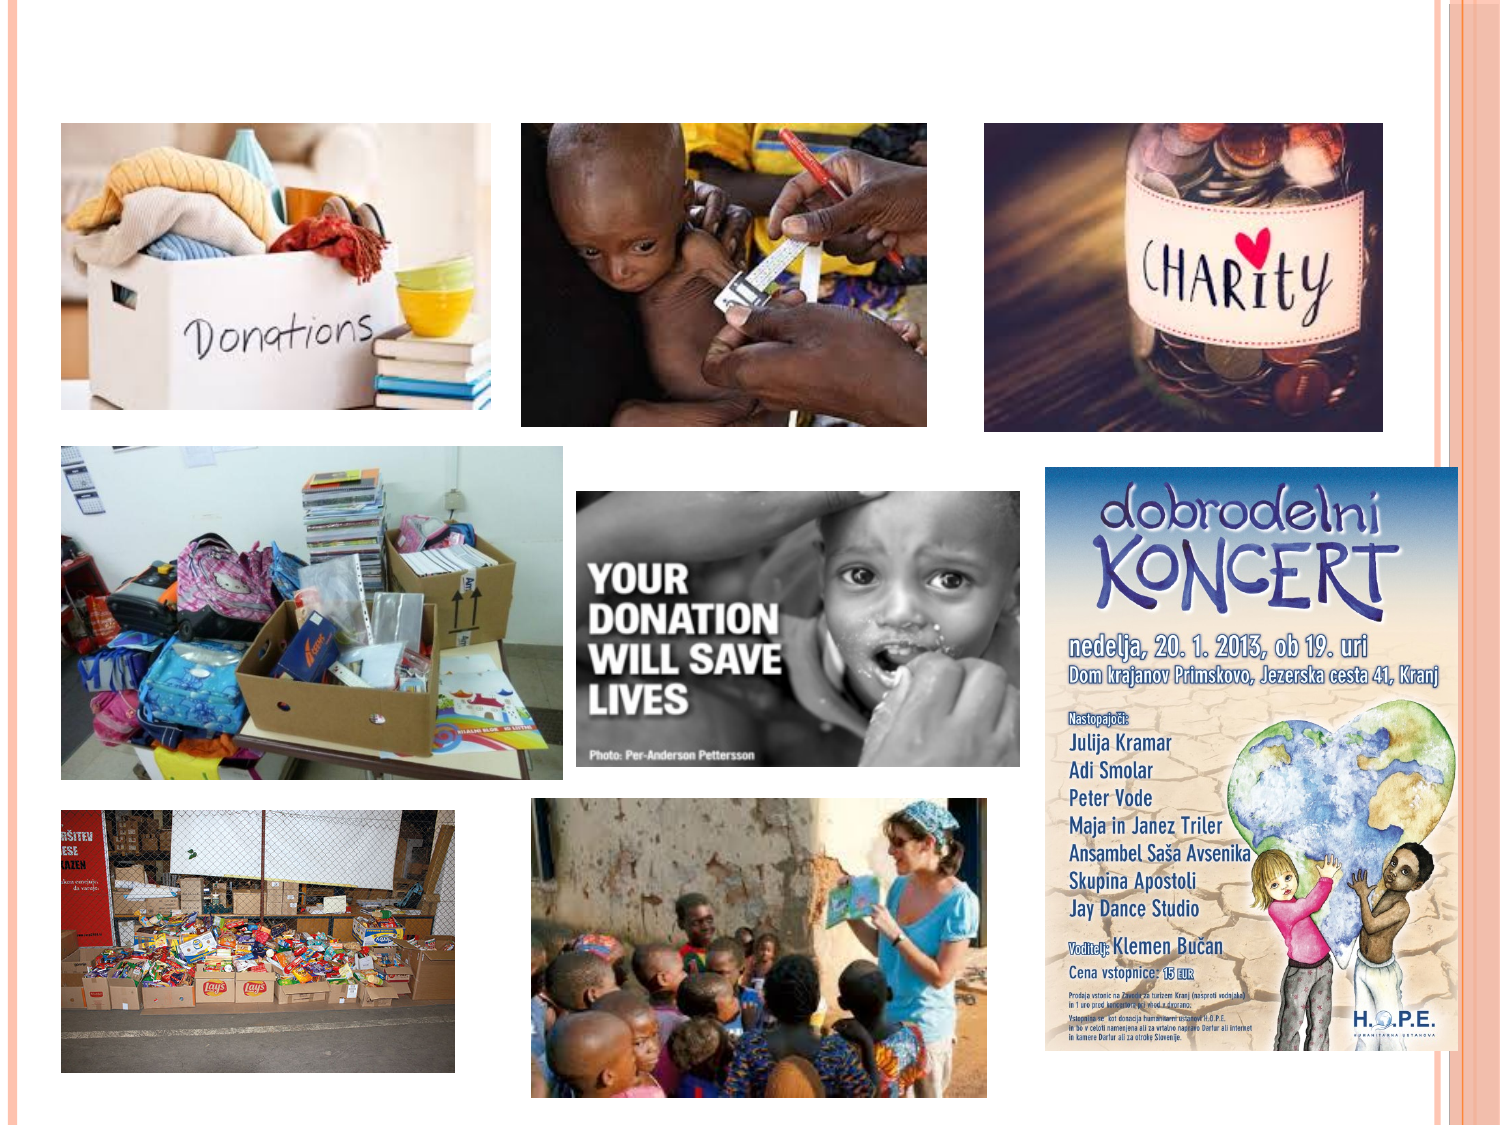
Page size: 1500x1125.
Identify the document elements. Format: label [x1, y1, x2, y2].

picture [531, 798, 987, 1098]
picture [61, 446, 563, 781]
picture [984, 123, 1383, 432]
picture [521, 123, 927, 427]
picture [1045, 467, 1458, 1051]
picture [61, 810, 455, 1073]
picture [576, 491, 1020, 767]
picture [61, 123, 491, 410]
